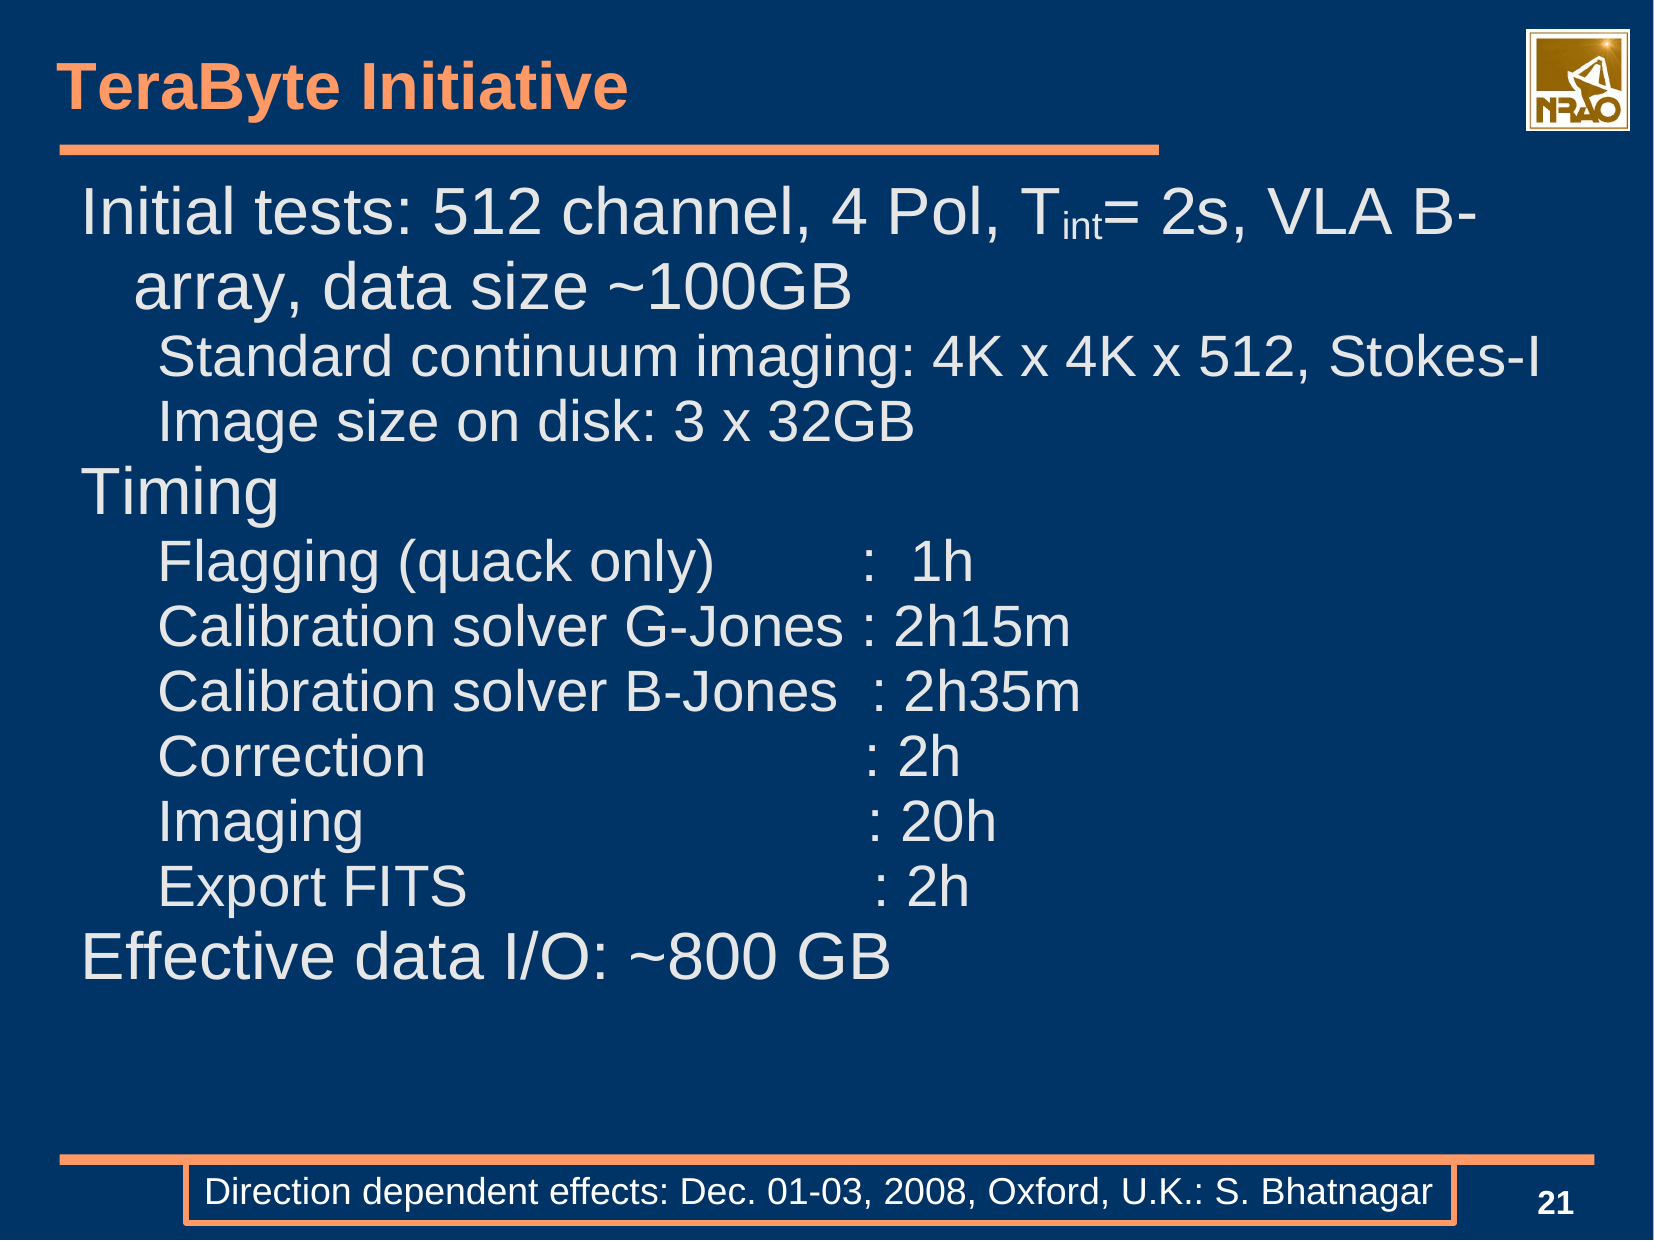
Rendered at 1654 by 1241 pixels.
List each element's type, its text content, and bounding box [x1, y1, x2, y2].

list Initial tests: 512 channel, 4 Pol, Tint= 2s, VLA B-array, data size ~100GB Standard continuum imaging: 4K x 4K x 512, Stokes-I Image size on disk: 3 x 32GB Timing Flagging (quack only) : 1h Calibration solver G-Jones : 2h15m Calibration solver B-Jones : 2h35m Correction : 2h Imaging : 20h Export FITS : 2h Effective data I/O: ~800 GB [63, 174, 1601, 1115]
title TeraByte Initiative [56, 41, 1489, 131]
picture [1526, 29, 1630, 131]
